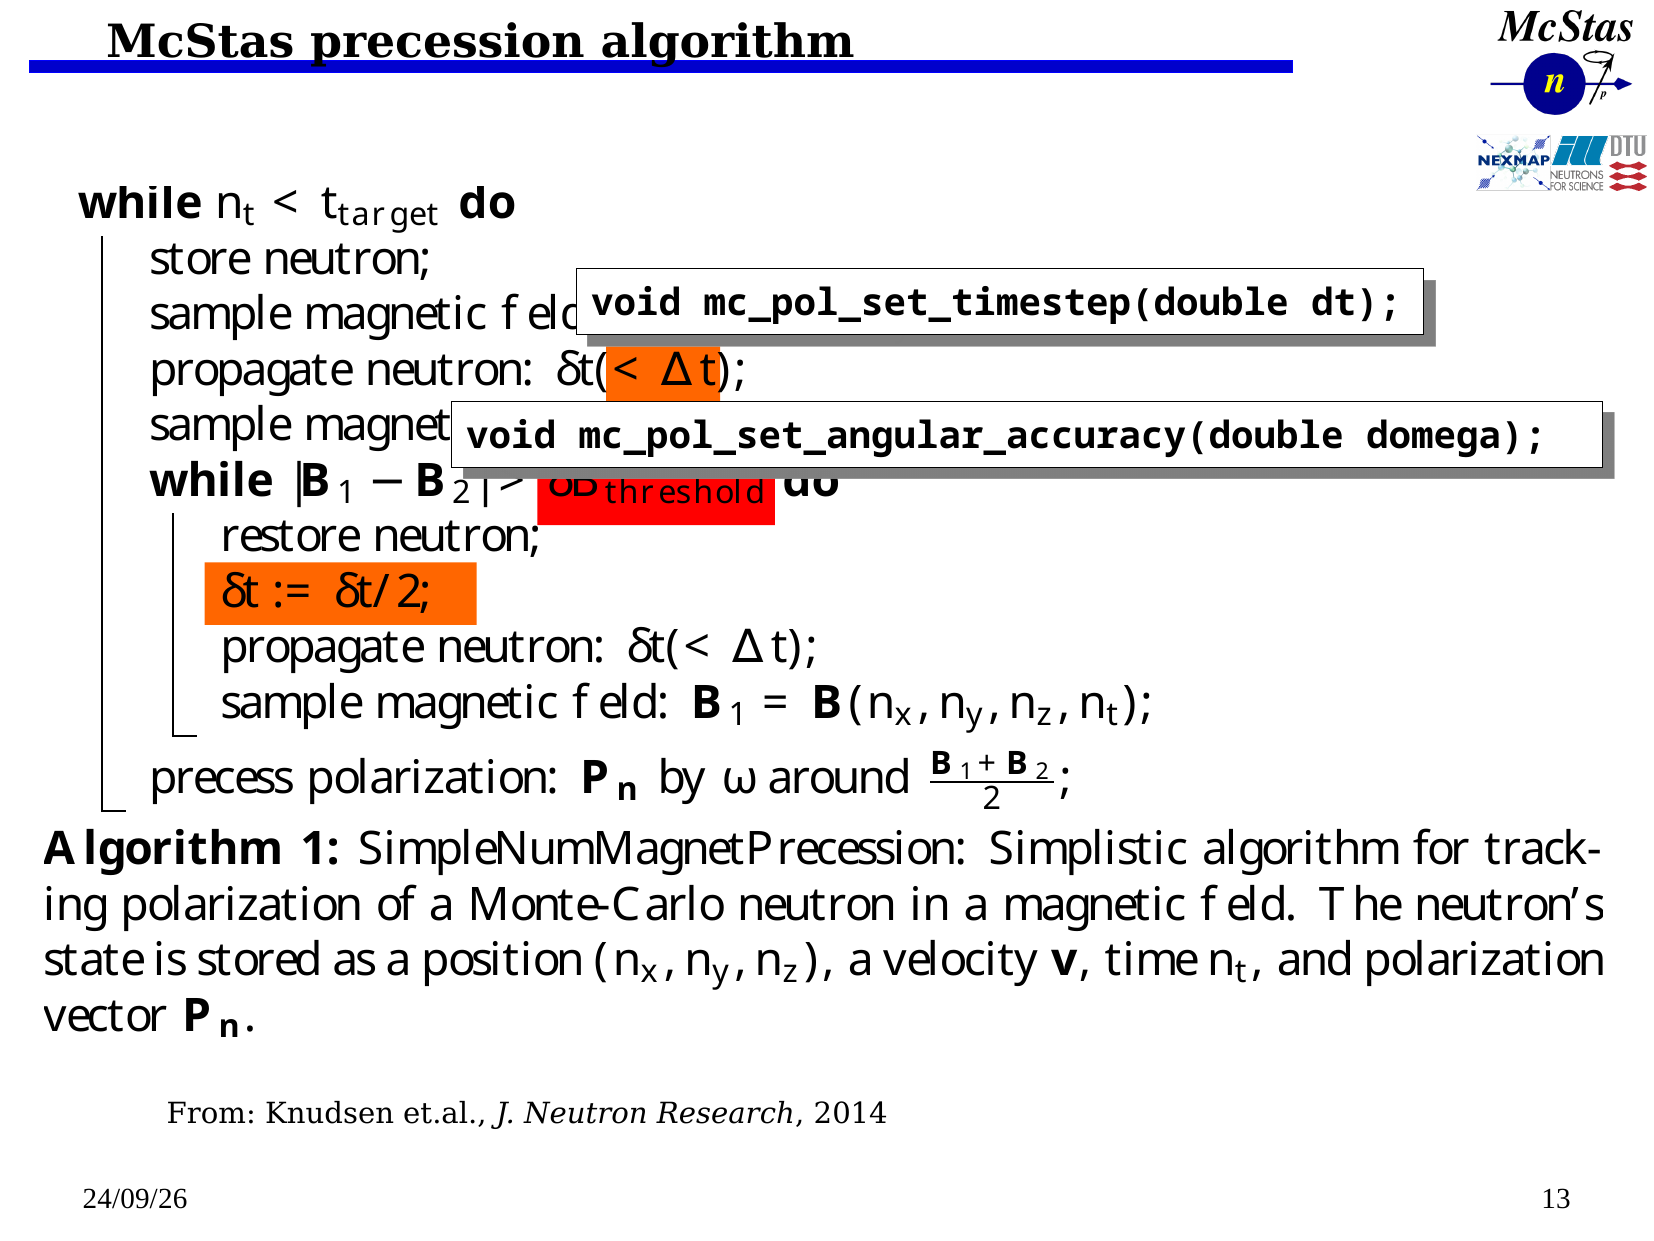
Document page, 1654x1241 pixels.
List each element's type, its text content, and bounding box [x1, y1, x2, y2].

text_box From: Knudsen et.al., J. Neutron Research, 2014 [151, 1089, 1394, 1139]
picture [44, 10, 1647, 1038]
title McStas precession algorithm [106, 11, 1489, 71]
text_box void mc_pol_set_timestep(double dt); [576, 268, 1424, 335]
text_box void mc_pol_set_angular_accuracy(double domega); [451, 401, 1603, 467]
